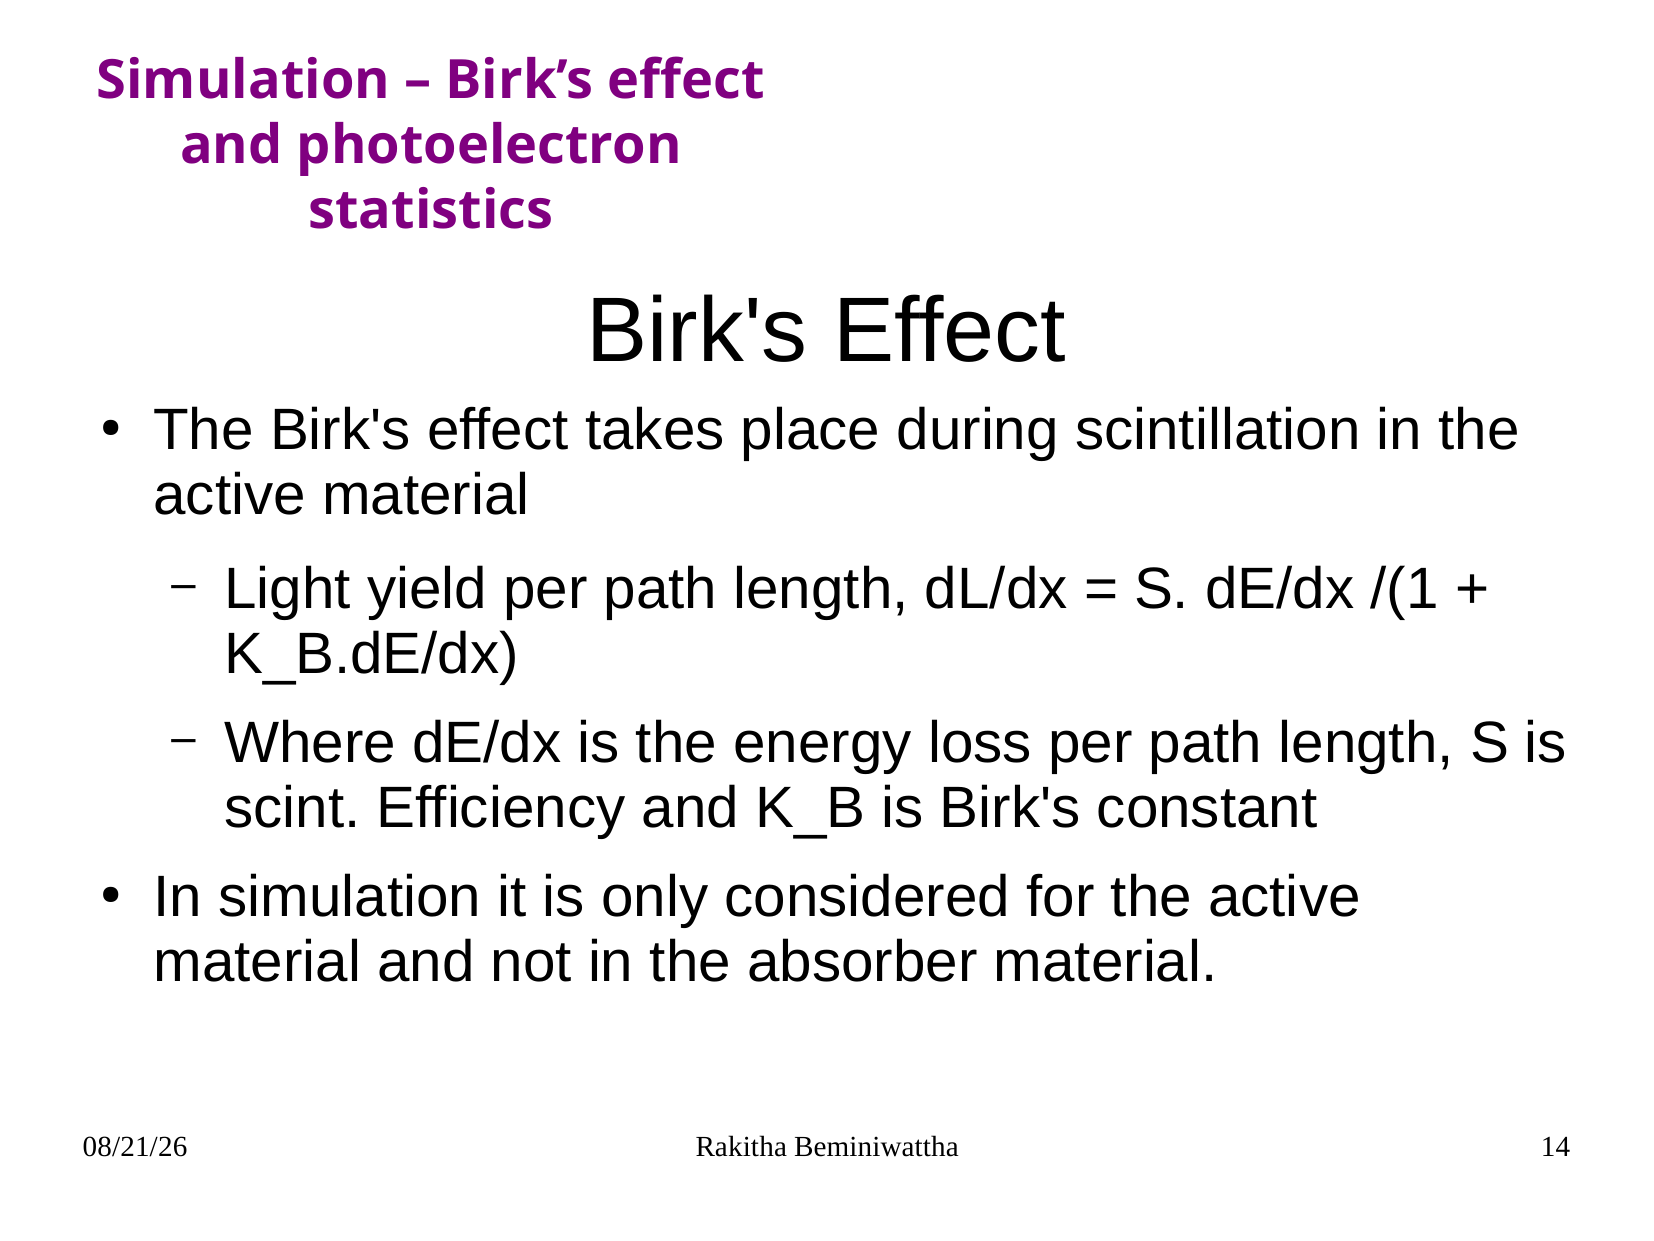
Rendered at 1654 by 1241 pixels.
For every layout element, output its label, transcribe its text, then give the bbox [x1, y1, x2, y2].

list The Birk's effect takes place during scintillation in the active material Light yield per path length, dL/dx = S. dE/dx /(1 + K_B.dE/dx) Where dE/dx is the energy loss per path length, S is scint. Efficiency and K_B is Birk's constant In simulation it is only considered for the active material and not in the absorber material. [82, 396, 1571, 1086]
title Birk's Effect [82, 226, 1571, 396]
title Simulation – Birk’s effect and photoelectron statistics [37, 37, 826, 188]
